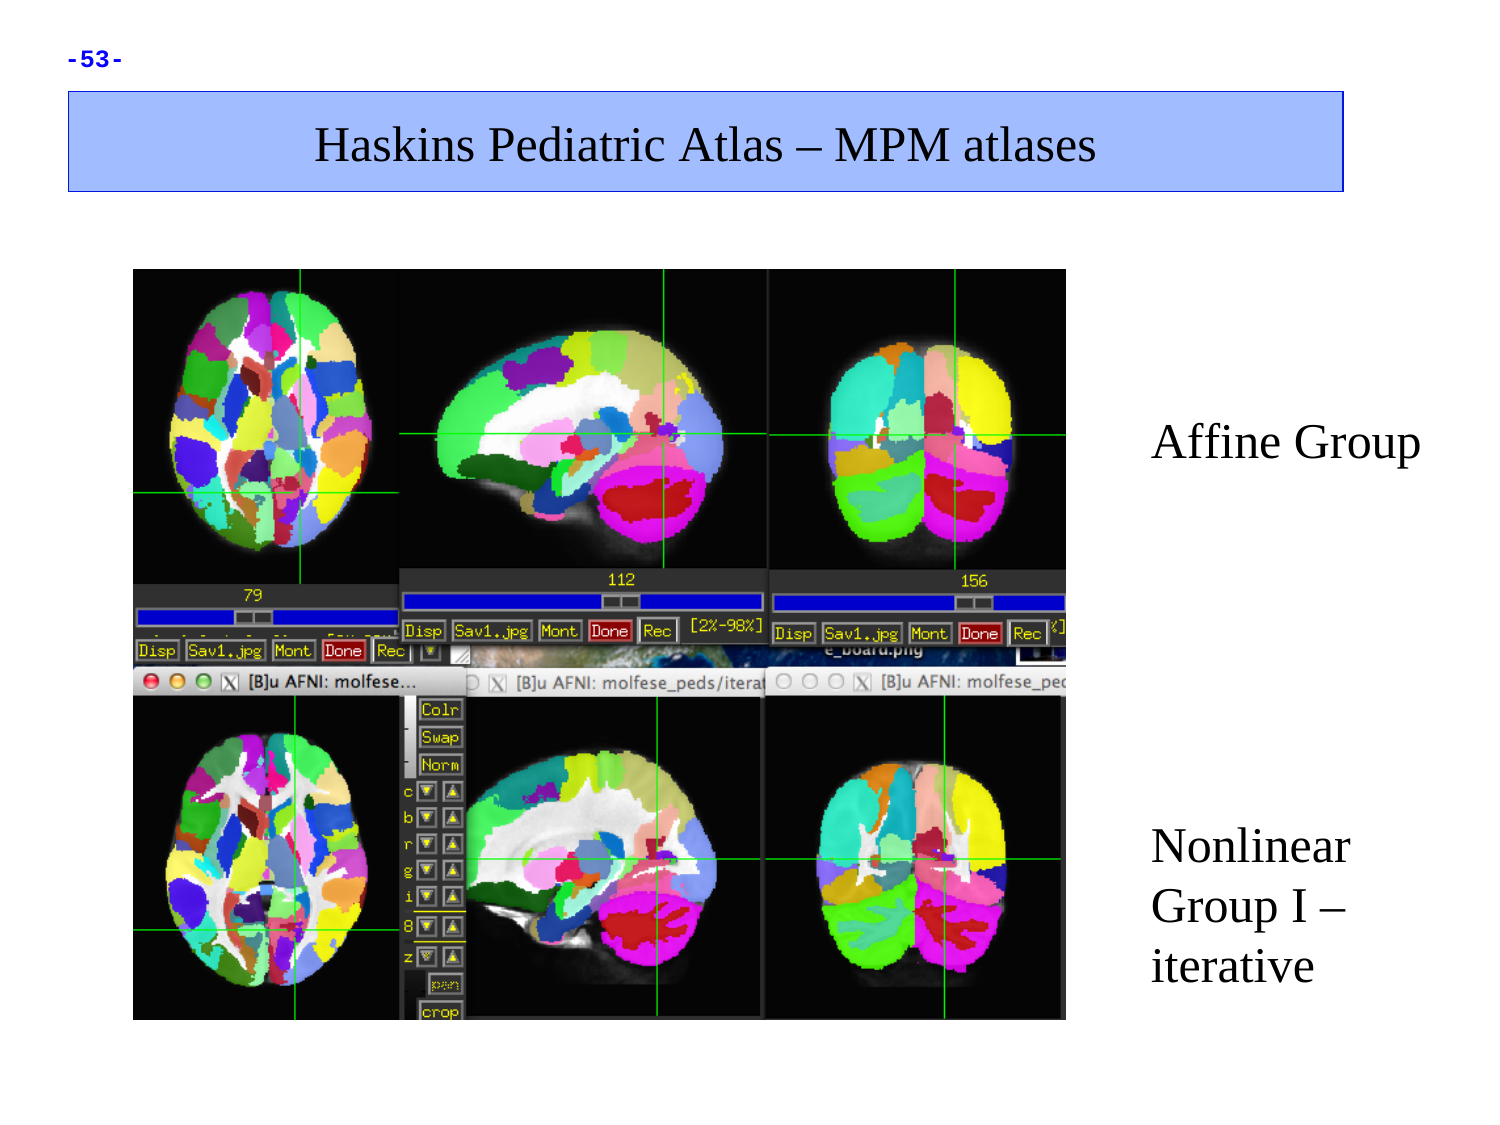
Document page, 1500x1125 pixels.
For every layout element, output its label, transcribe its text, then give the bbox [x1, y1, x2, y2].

text_box Nonlinear Group I – iterative [1136, 804, 1469, 1001]
text_box Affine Group [1136, 400, 1469, 477]
text_box Haskins Pediatric Atlas – MPM atlases [68, 91, 1344, 192]
picture [133, 269, 1066, 1020]
